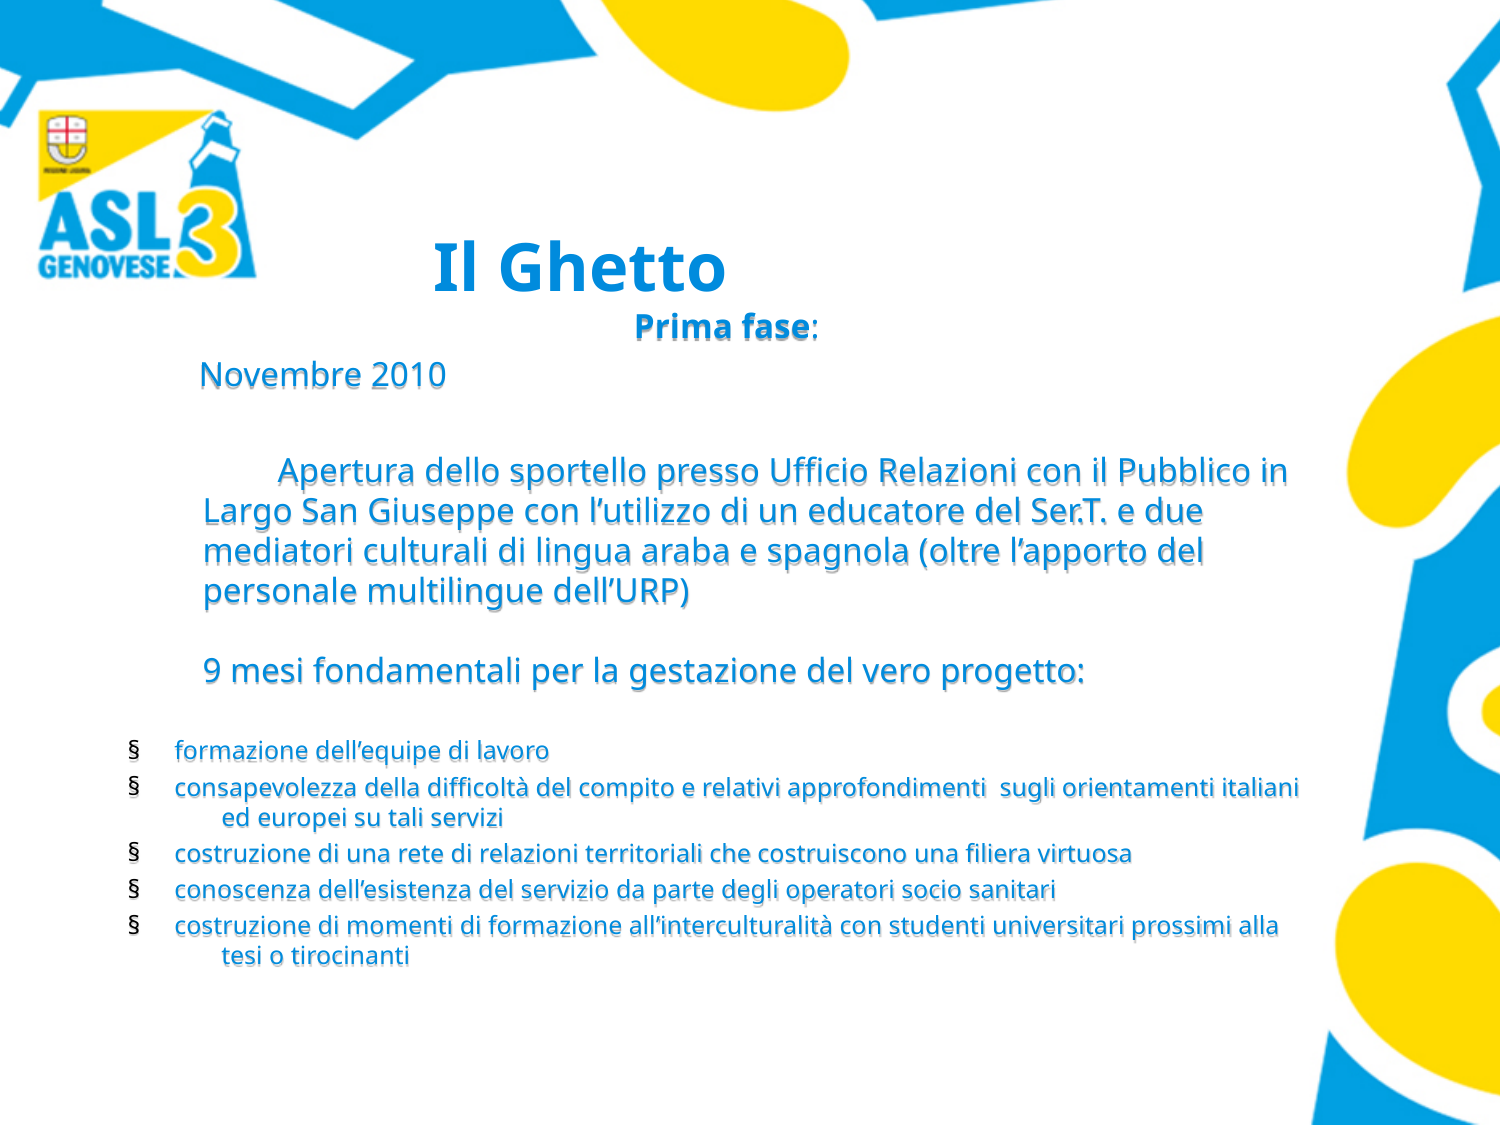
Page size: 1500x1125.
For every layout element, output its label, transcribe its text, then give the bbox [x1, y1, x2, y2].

text_box Il Ghetto [418, 217, 1367, 334]
list Prima fase: Novembre 2010 Apertura dello sportello presso Ufficio Relazioni con il Pubblico in Largo San Giuseppe con l’utilizzo di un educatore del Ser.T. e due mediatori culturali di lingua araba e spagnola (oltre l’apporto del personale multilingue dell’URP) 9 mesi fondamentali per la gestazione del vero progetto: formazione dell’equipe di lavoro consapevolezza della difficoltà del compito e relativi approfondimenti sugli orientamenti italiani ed europei su tali servizi costruzione di una rete di relazioni territoriali che costruiscono una filiera virtuosa conoscenza dell’esistenza del servizio da parte degli operatori socio sanitari costruzione di momenti di formazione all’interculturalità con studenti universitari prossimi alla tesi o tirocinanti [75, 297, 1331, 993]
